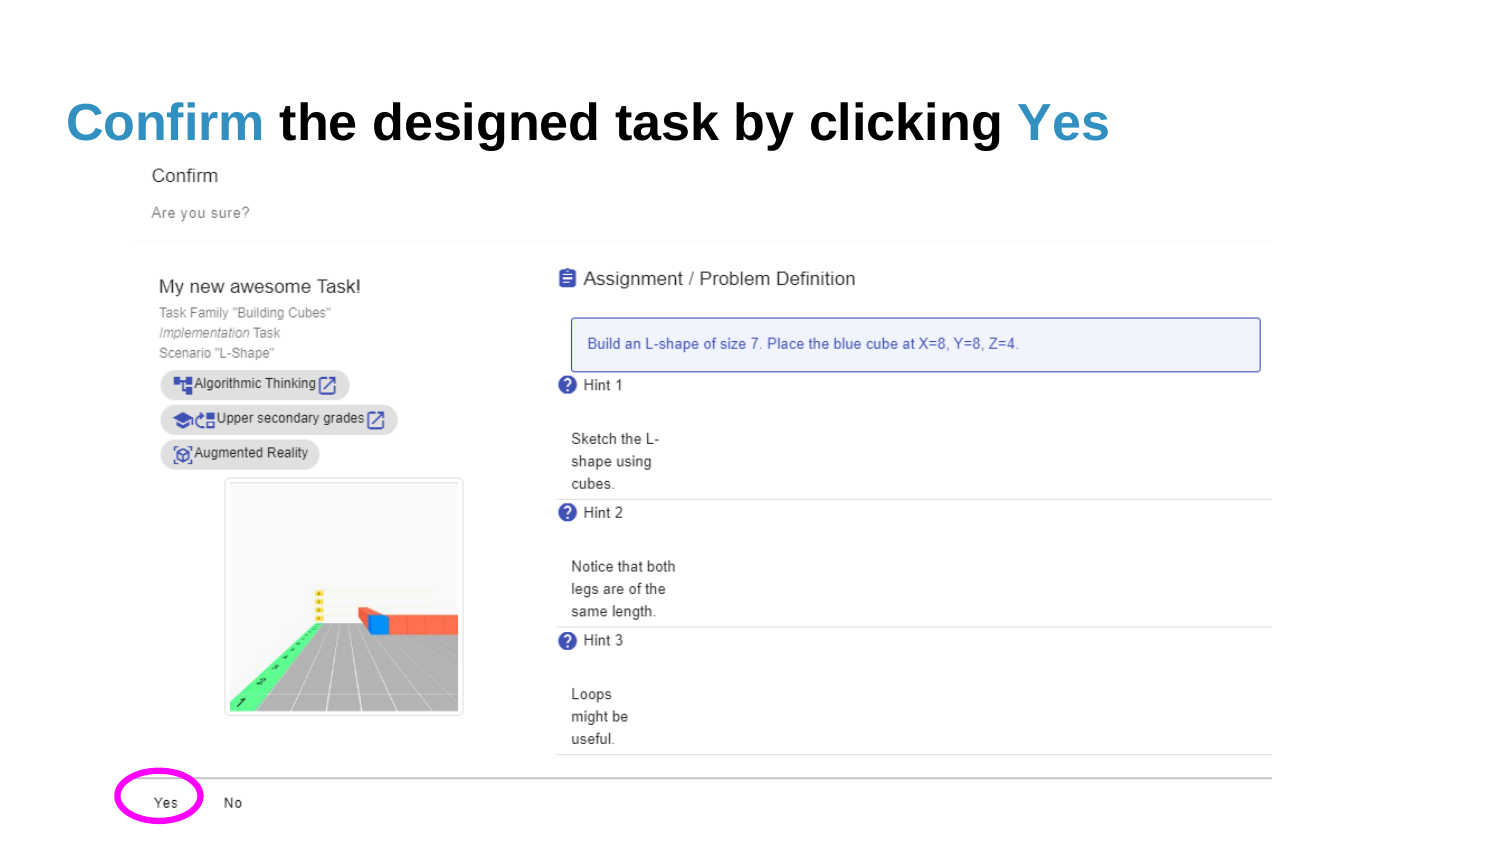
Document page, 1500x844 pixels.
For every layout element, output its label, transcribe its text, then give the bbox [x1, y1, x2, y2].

picture [135, 167, 1272, 819]
title Confirm the designed task by clicking Yes [51, 72, 1449, 167]
picture [135, 774, 197, 817]
